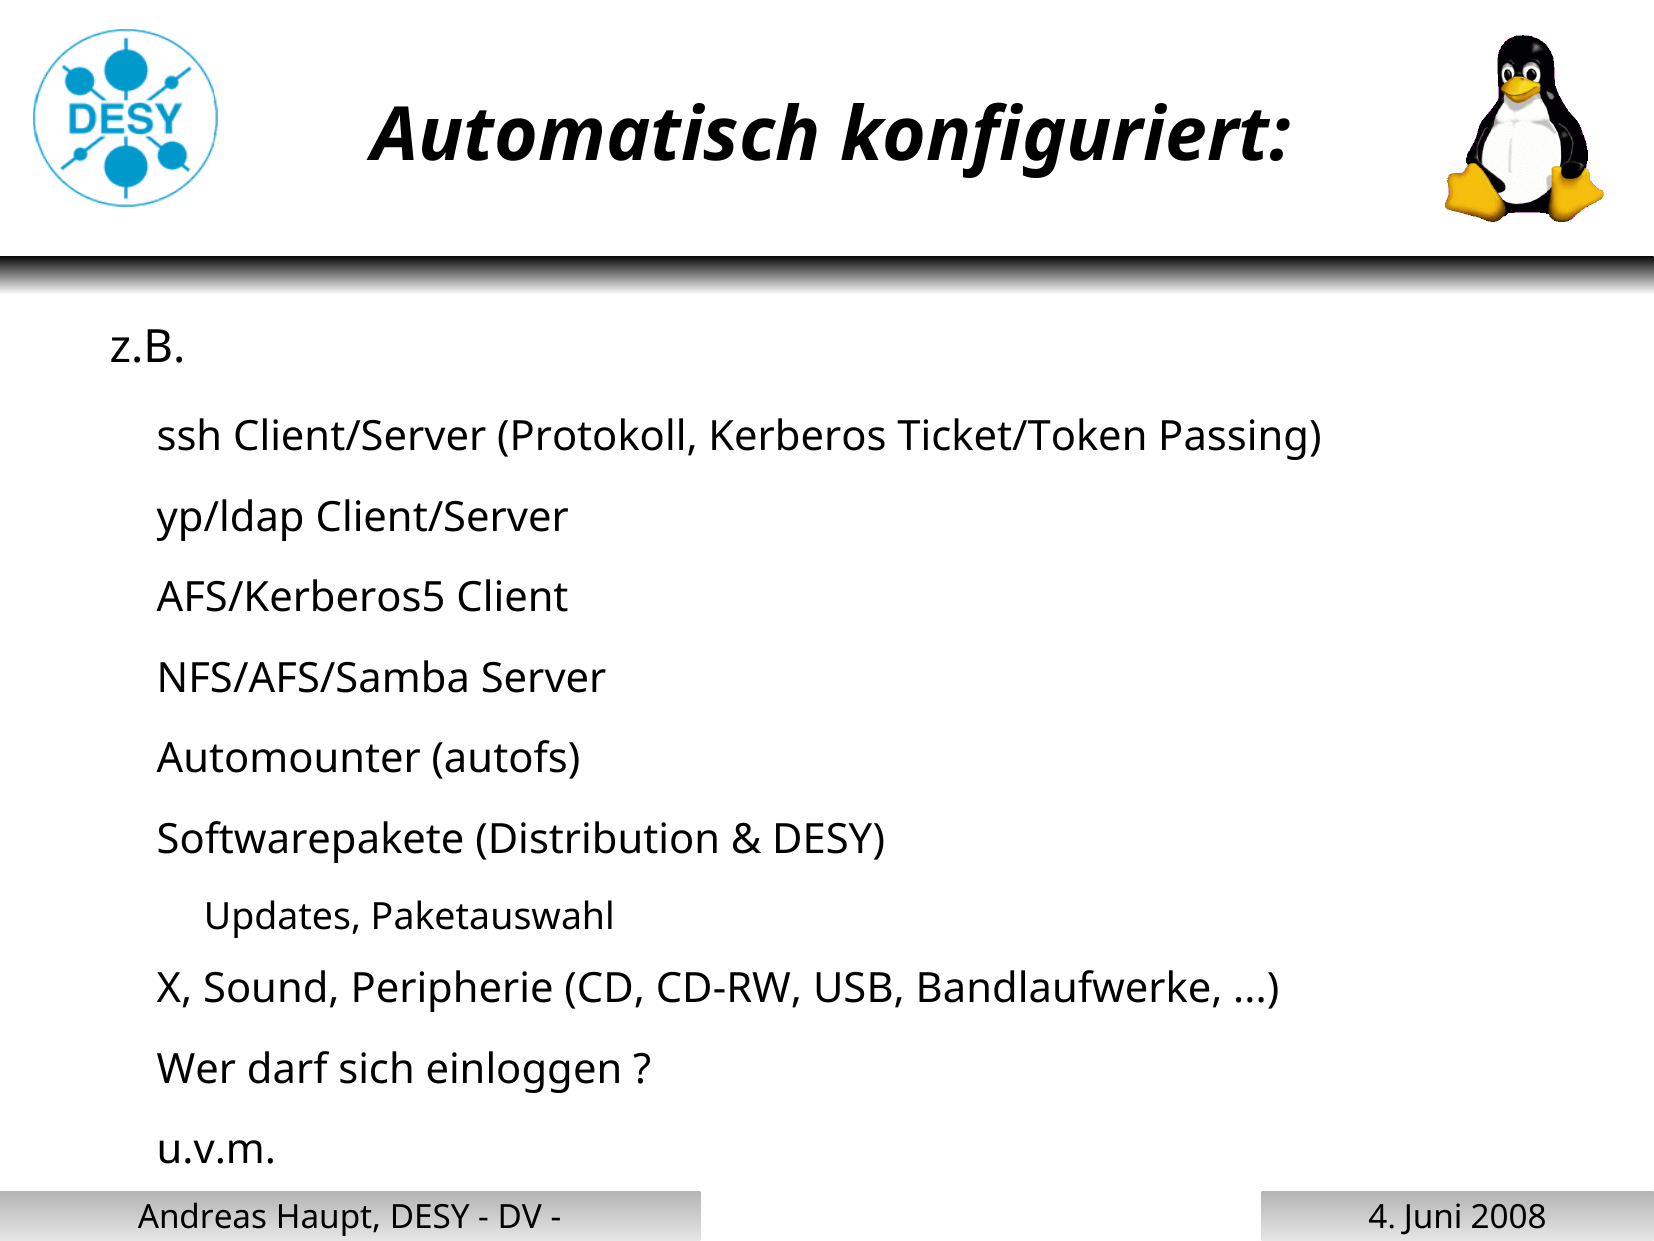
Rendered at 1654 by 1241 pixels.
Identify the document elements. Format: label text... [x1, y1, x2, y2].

list z.B. ssh Client/Server (Protokoll, Kerberos Ticket/Token Passing) yp/ldap Client/Server AFS/Kerberos5 Client NFS/AFS/Samba Server Automounter (autofs) Softwarepakete (Distribution & DESY) Updates, Paketauswahl X, Sound, Peripherie (CD, CD-RW, USB, Bandlaufwerke, ...) Wer darf sich einloggen ? u.v.m. [97, 313, 1654, 1190]
title Automatisch konfiguriert: [250, 12, 1413, 251]
picture [33, 29, 218, 207]
picture [1429, 12, 1637, 238]
